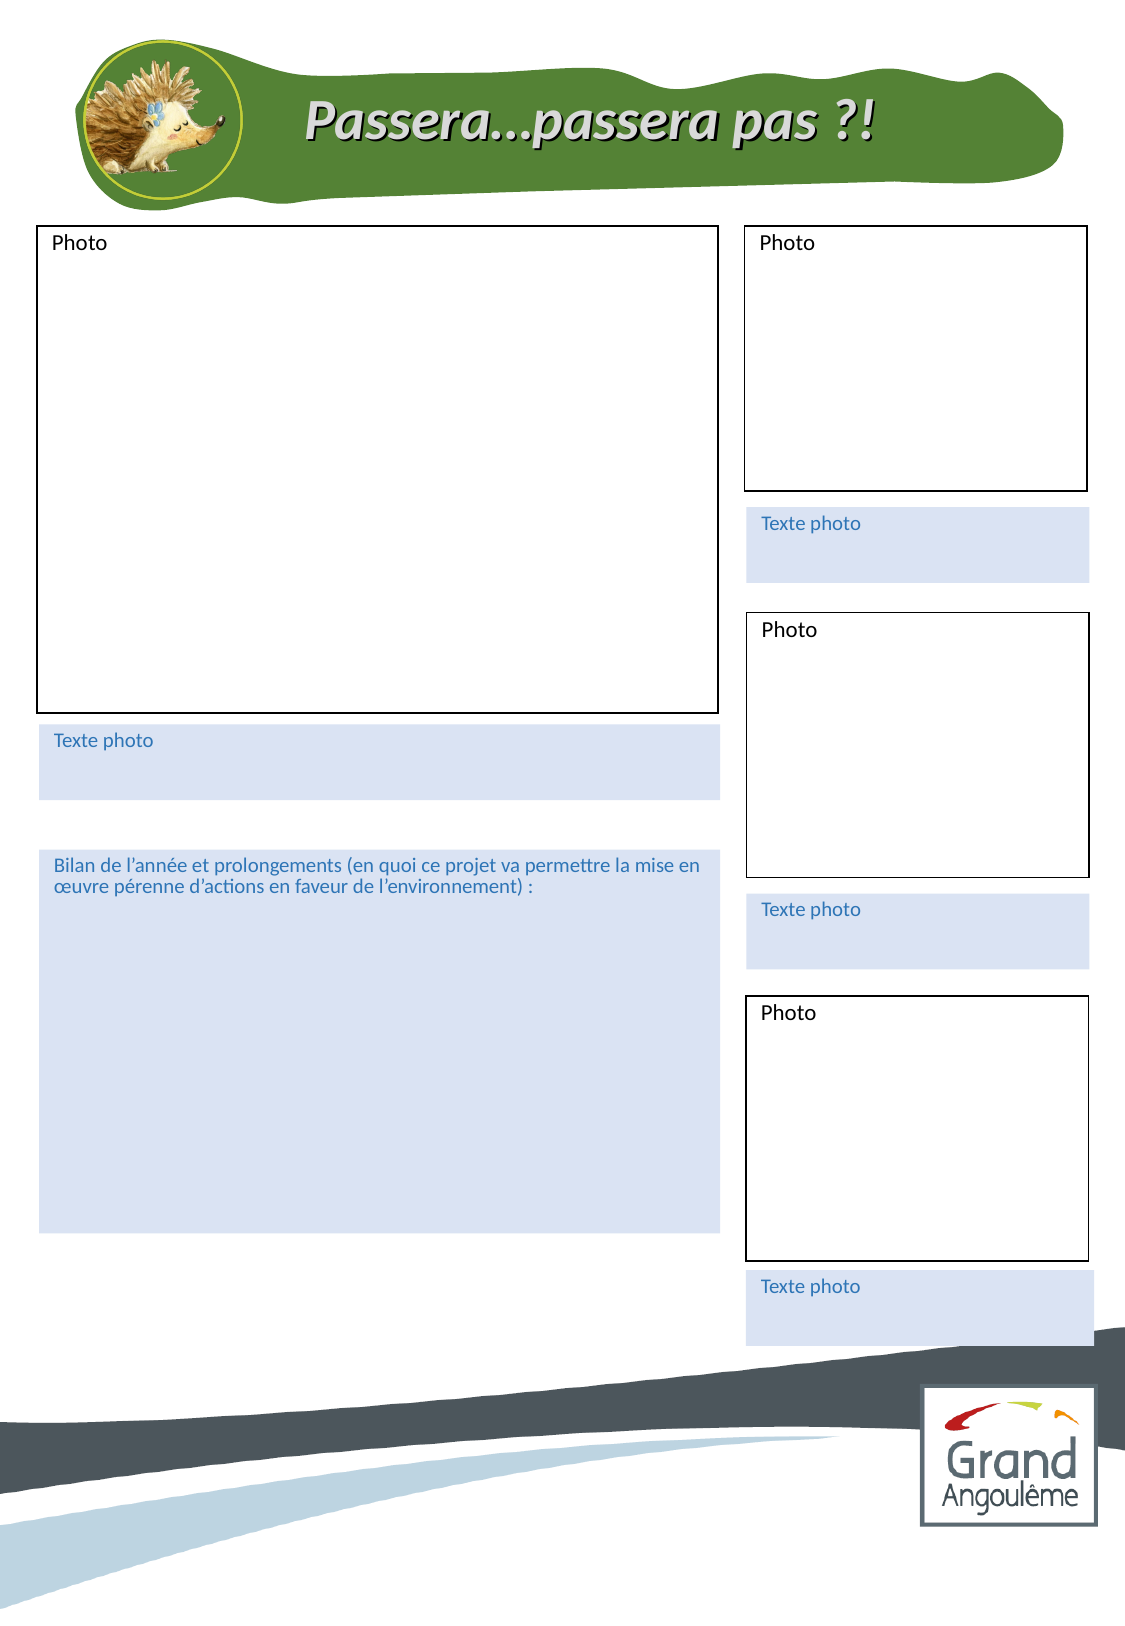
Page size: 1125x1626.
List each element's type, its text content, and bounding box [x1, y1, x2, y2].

text_box Photo [36, 225, 718, 714]
text_box Bilan de l’année et prolongements (en quoi ce projet va permettre la mise en œuvre pérenne d’actions en faveur de l’environnement) : [39, 849, 721, 1234]
picture [0, 1312, 1125, 1625]
text_box Texte photo [746, 893, 1090, 970]
picture [70, 27, 256, 213]
text_box Texte photo [745, 1270, 1095, 1346]
text_box Texte photo [746, 507, 1090, 583]
text_box Passera…passera pas ?! [256, 63, 1064, 204]
text_box Photo [745, 995, 1089, 1261]
text_box Texte photo [39, 724, 721, 801]
text_box Photo [744, 225, 1088, 491]
text_box Photo [746, 612, 1090, 878]
